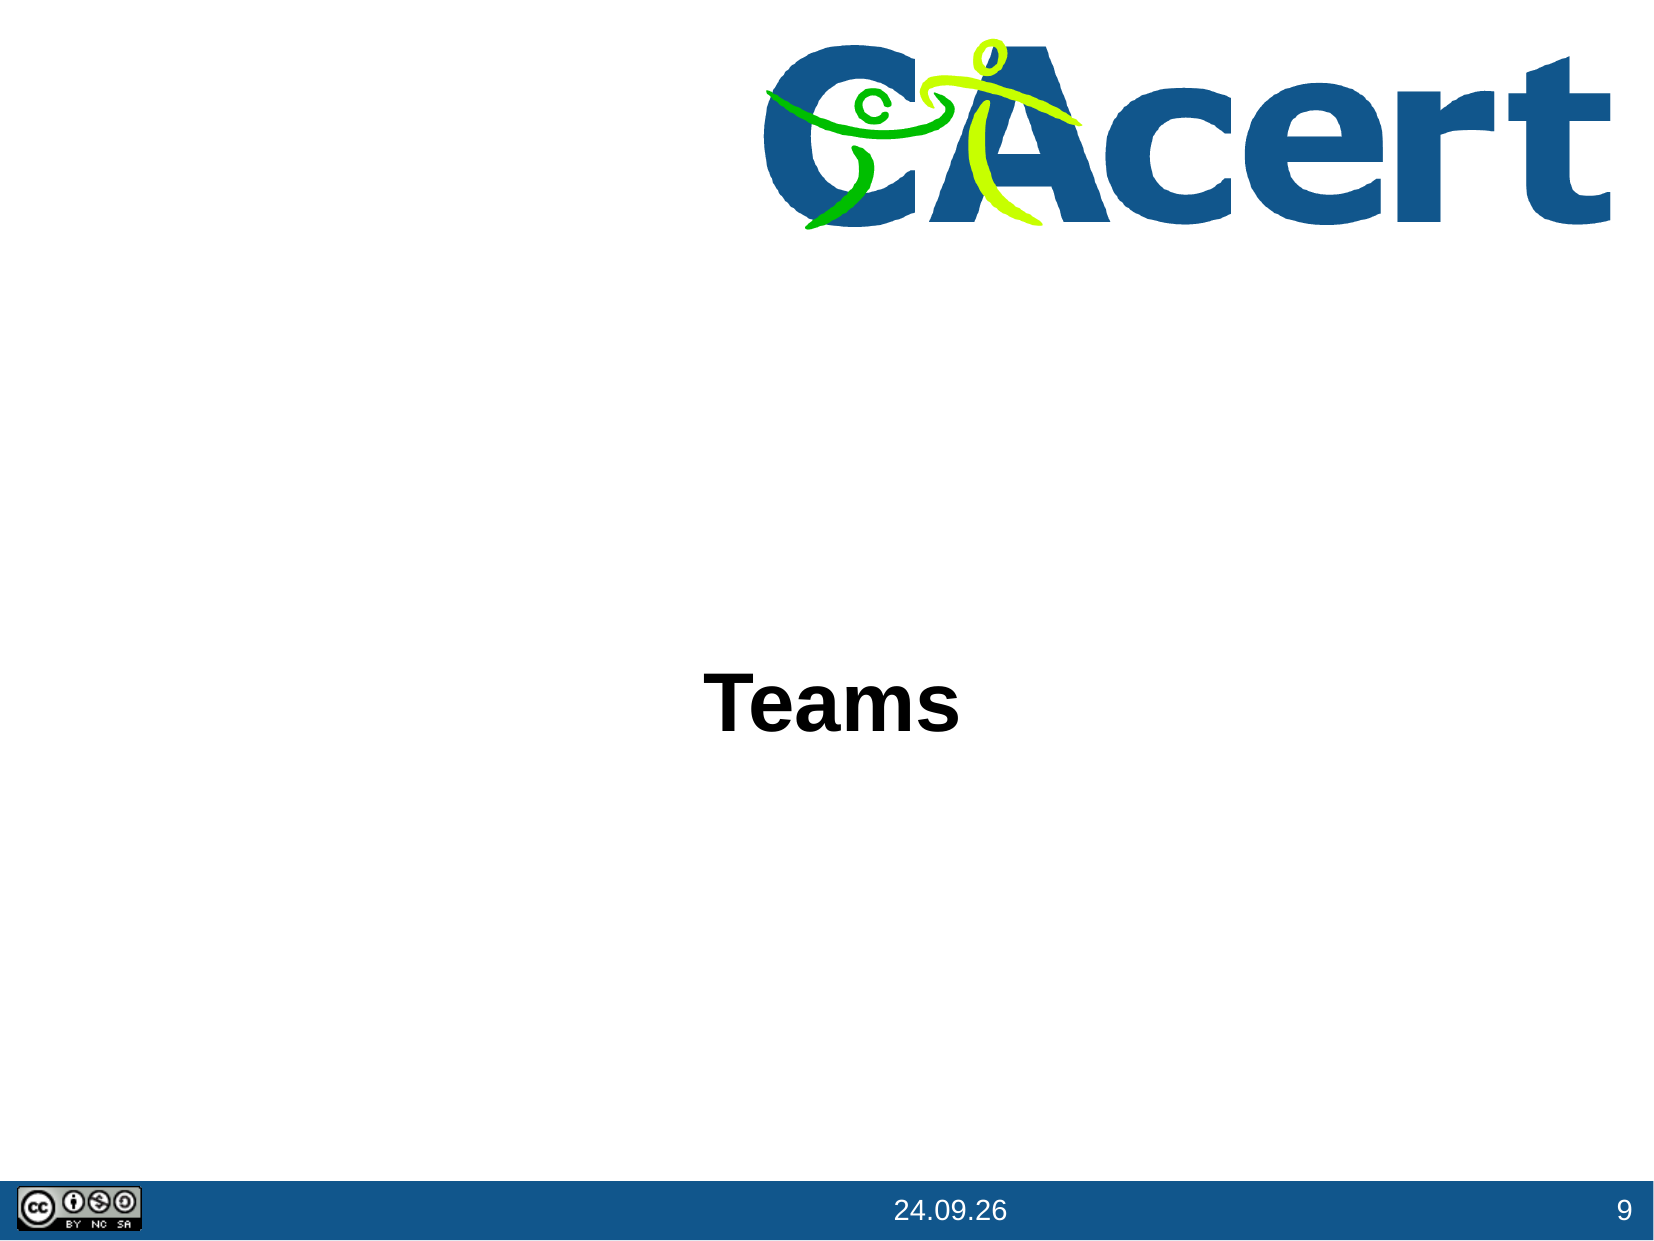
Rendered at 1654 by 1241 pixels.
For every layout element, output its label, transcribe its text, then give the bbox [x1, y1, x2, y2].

picture [17, 1186, 142, 1231]
title Teams [88, 265, 1577, 1140]
picture [761, 35, 1613, 231]
